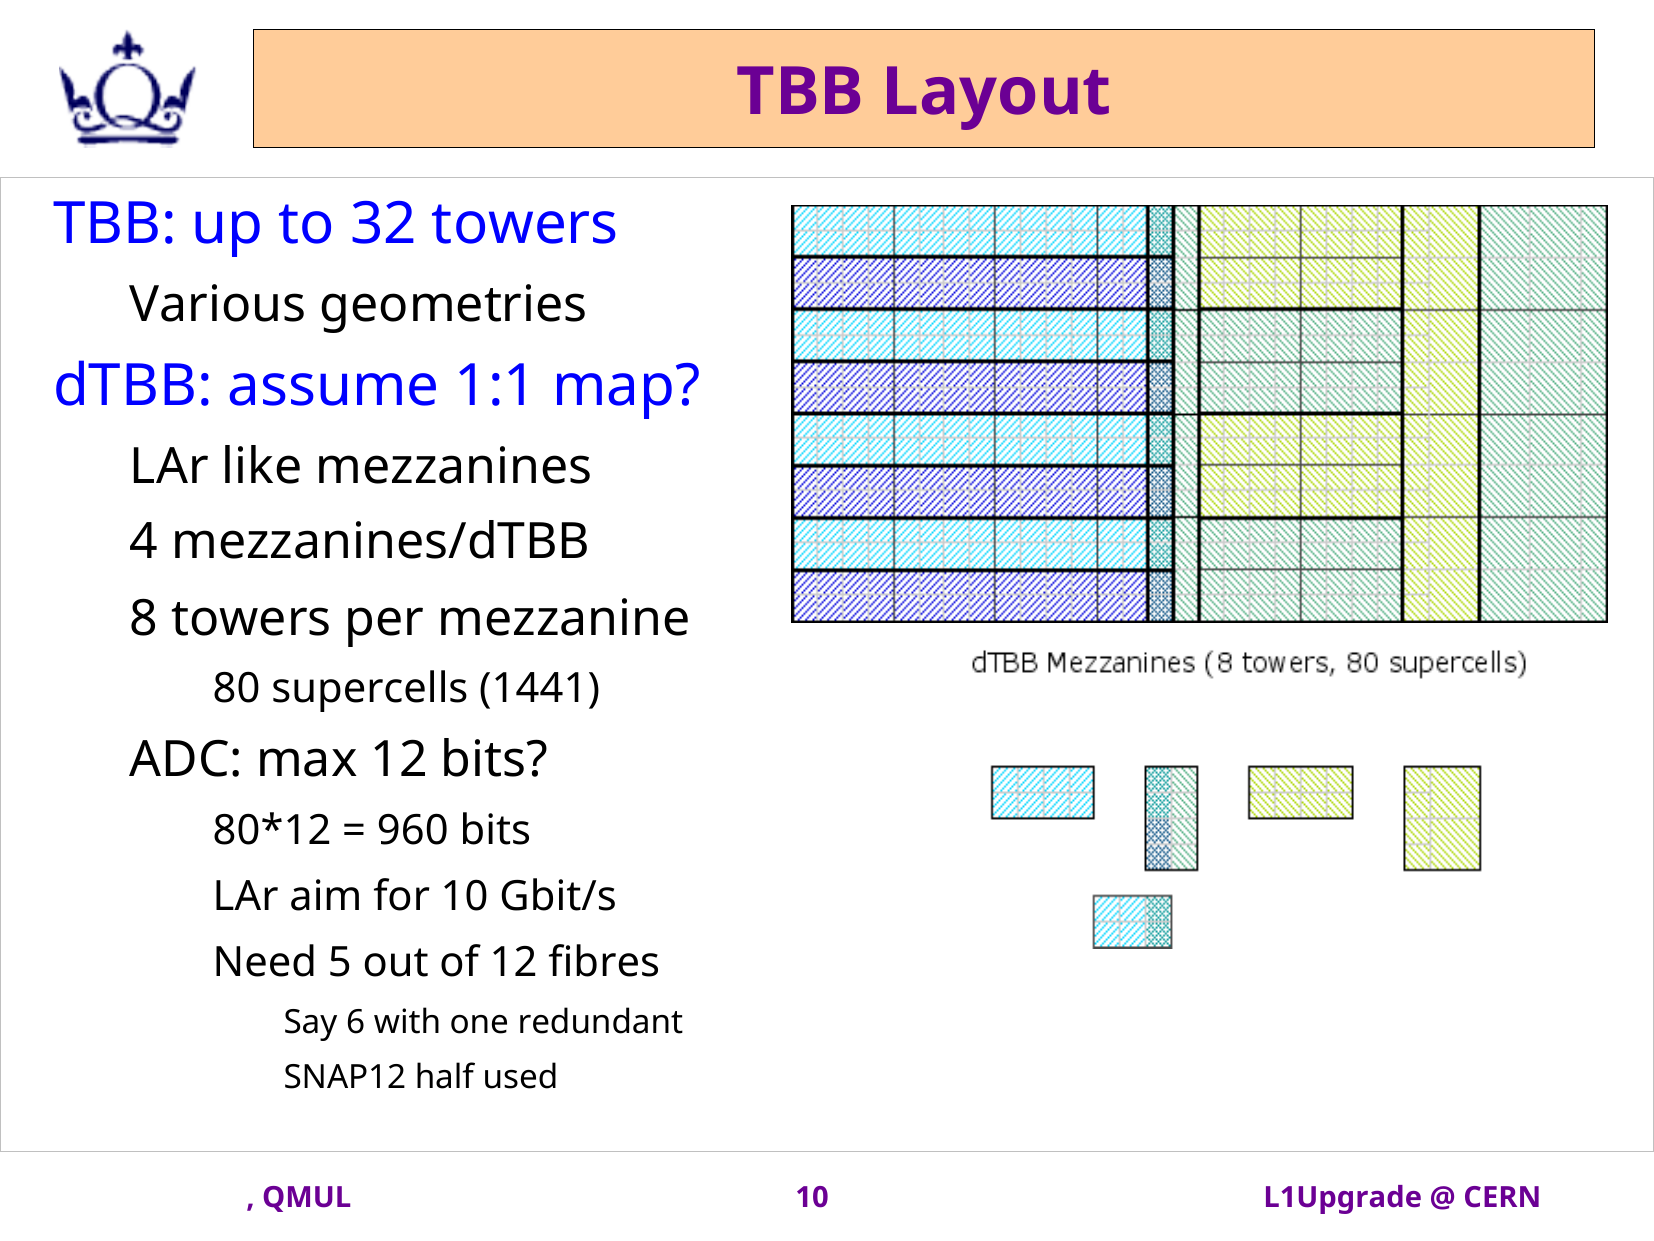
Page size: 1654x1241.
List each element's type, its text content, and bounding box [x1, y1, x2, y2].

picture [59, 29, 200, 148]
title TBB Layout [253, 29, 1595, 148]
picture [791, 205, 1608, 623]
list TBB: up to 32 towers Various geometries dTBB: assume 1:1 map? LAr like mezzanines 4 mezzanines/dTBB 8 towers per mezzanine 80 supercells (1441) ADC: max 12 bits? 80*12 = 960 bits LAr aim for 10 Gbit/s Need 5 out of 12 fibres Say 6 with one redundant SNAP12 half used [35, 186, 797, 1127]
picture [888, 645, 1611, 949]
